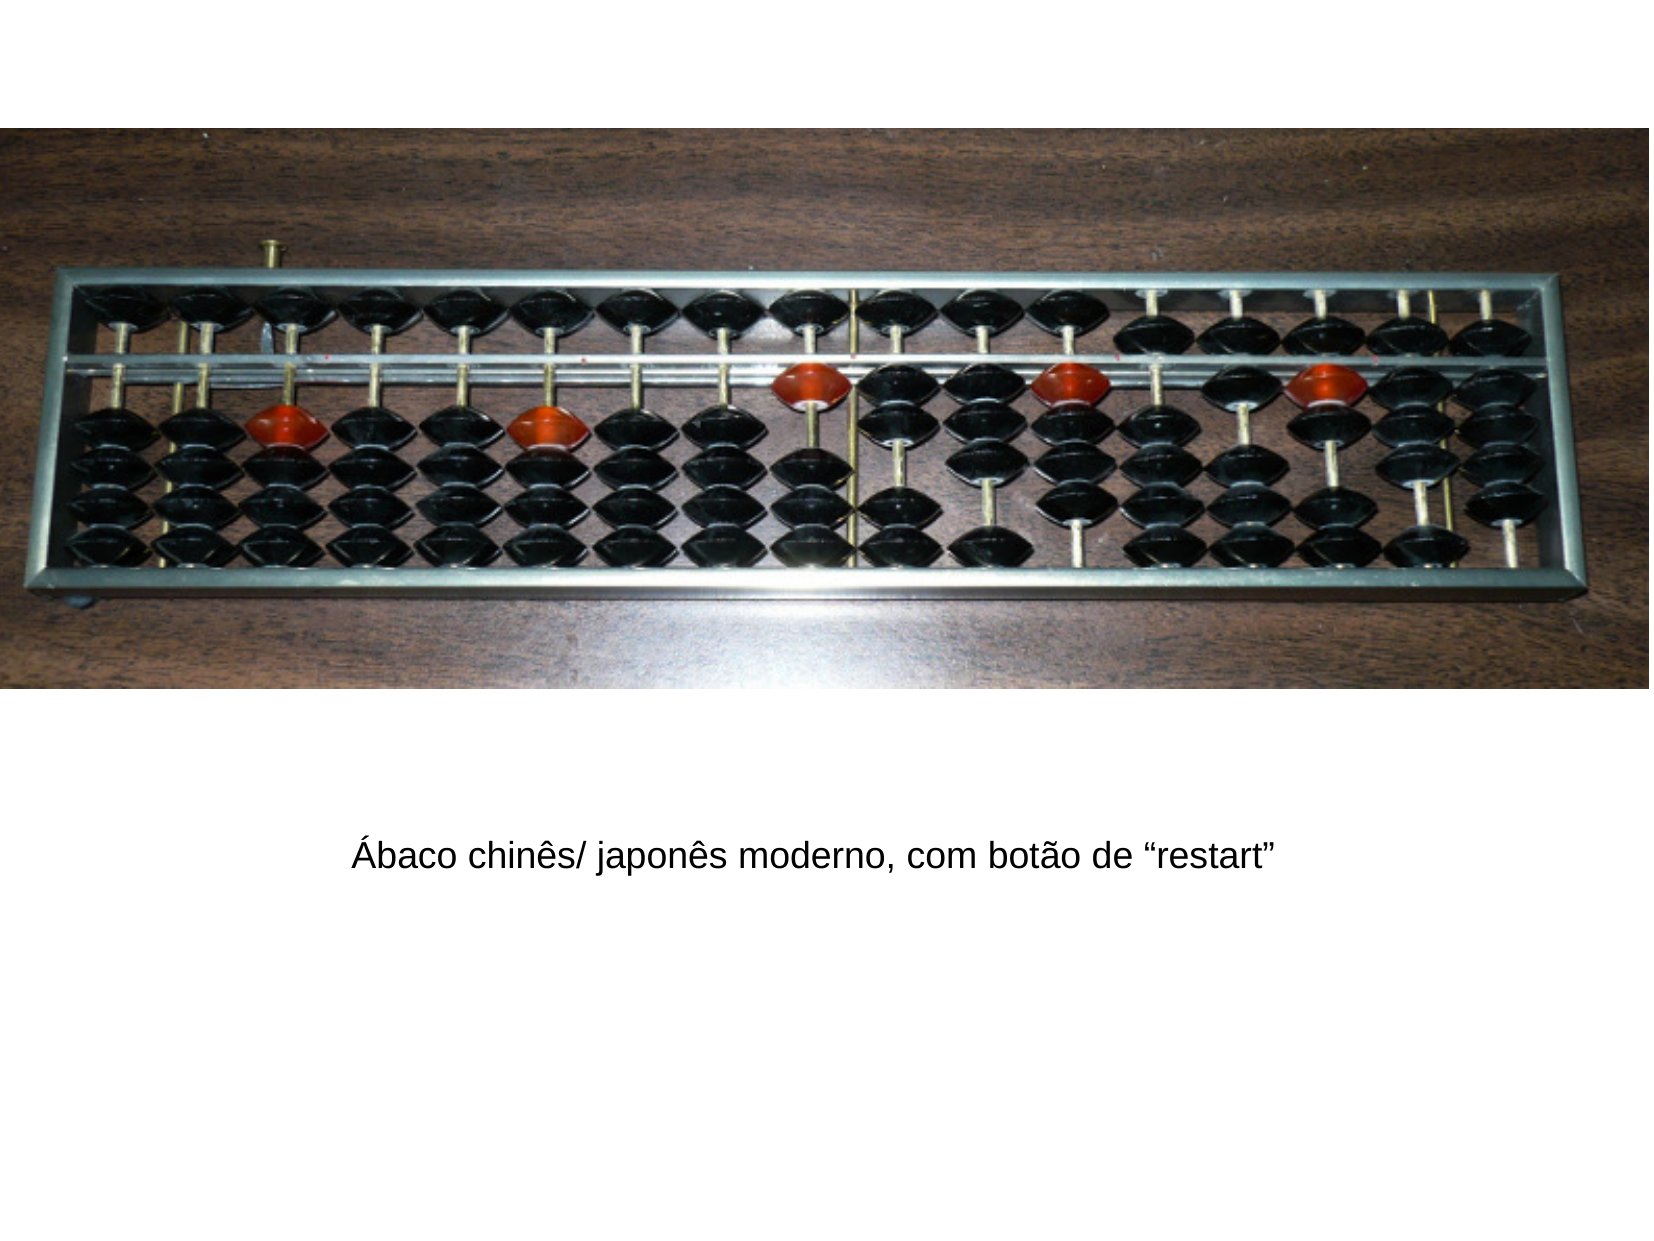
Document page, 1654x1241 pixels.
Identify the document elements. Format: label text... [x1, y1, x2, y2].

picture [0, 128, 1649, 689]
text_box Ábaco chinês/ japonês moderno, com botão de “restart” [336, 826, 1291, 884]
